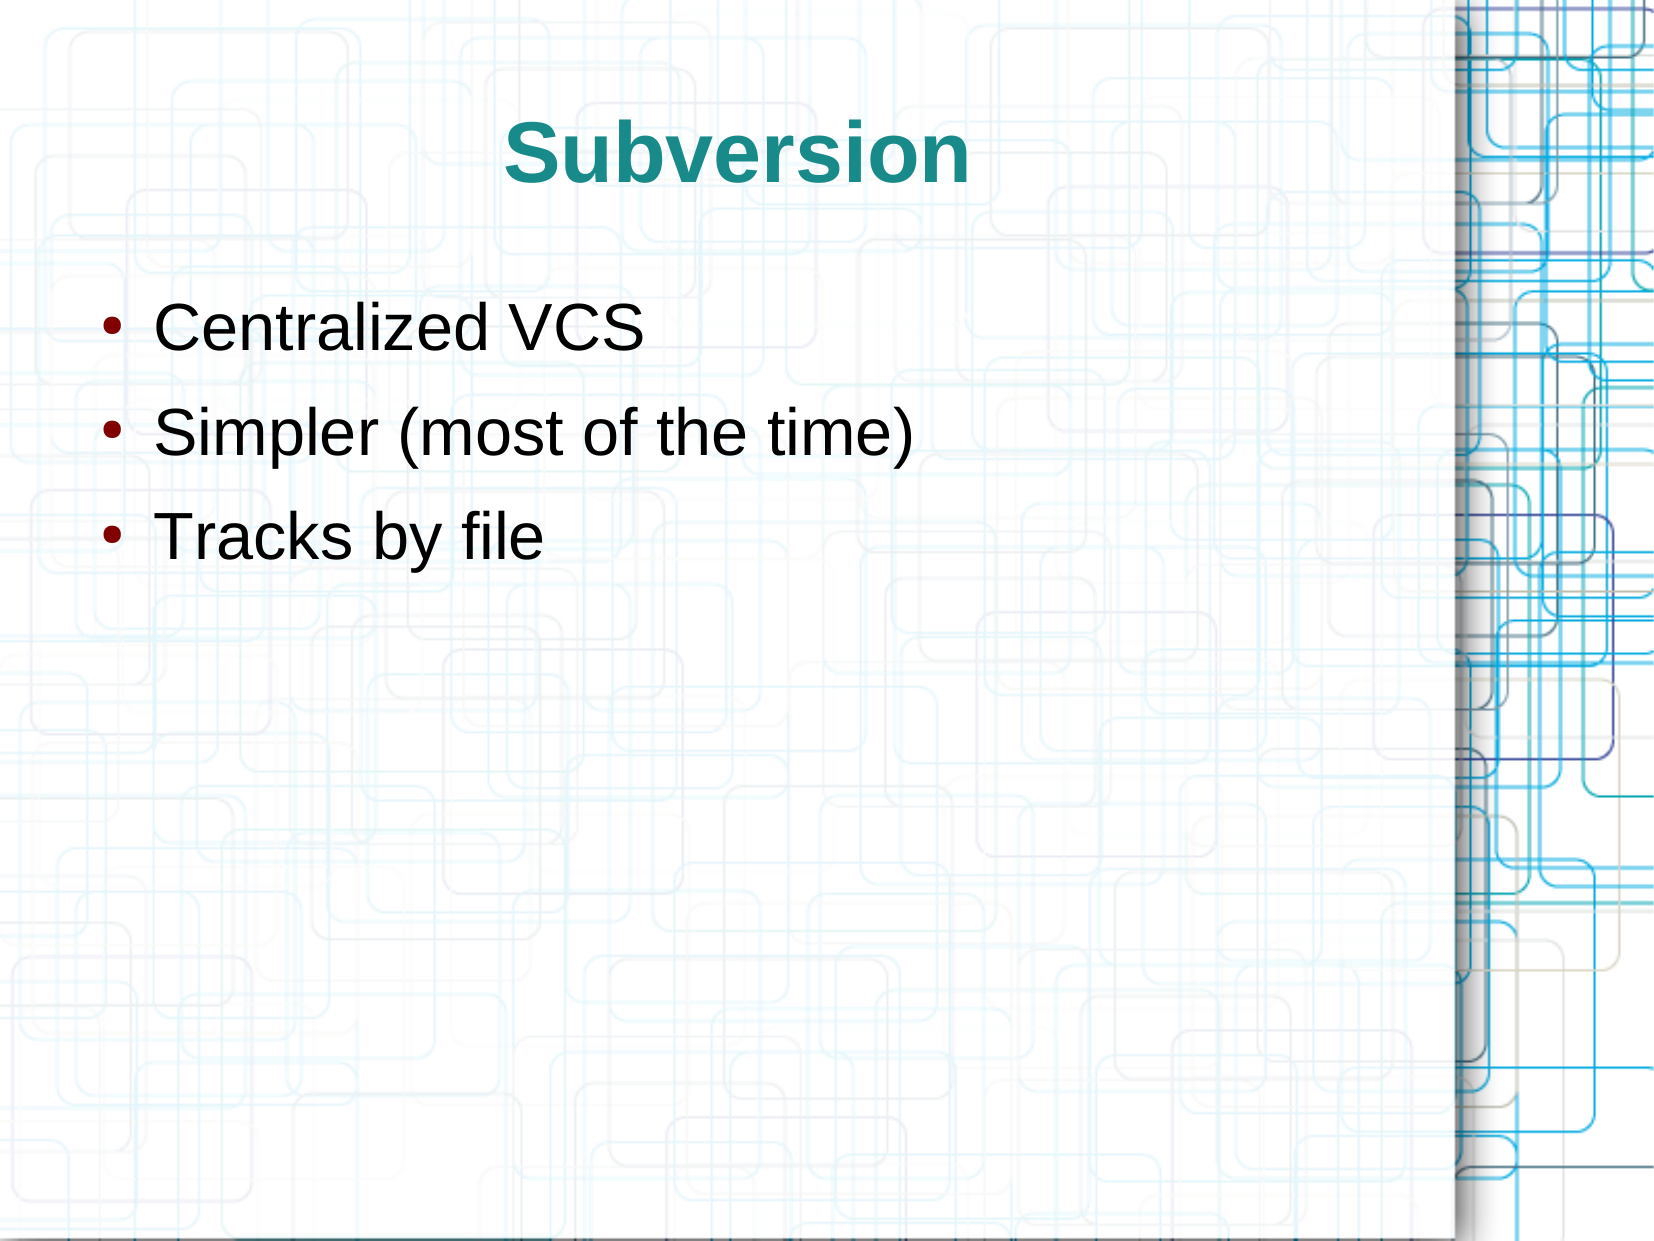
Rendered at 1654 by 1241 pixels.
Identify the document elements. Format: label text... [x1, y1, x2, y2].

list Centralized VCS Simpler (most of the time) Tracks by file [82, 290, 1418, 1010]
picture [0, 0, 1654, 1241]
title Subversion [59, 49, 1418, 257]
